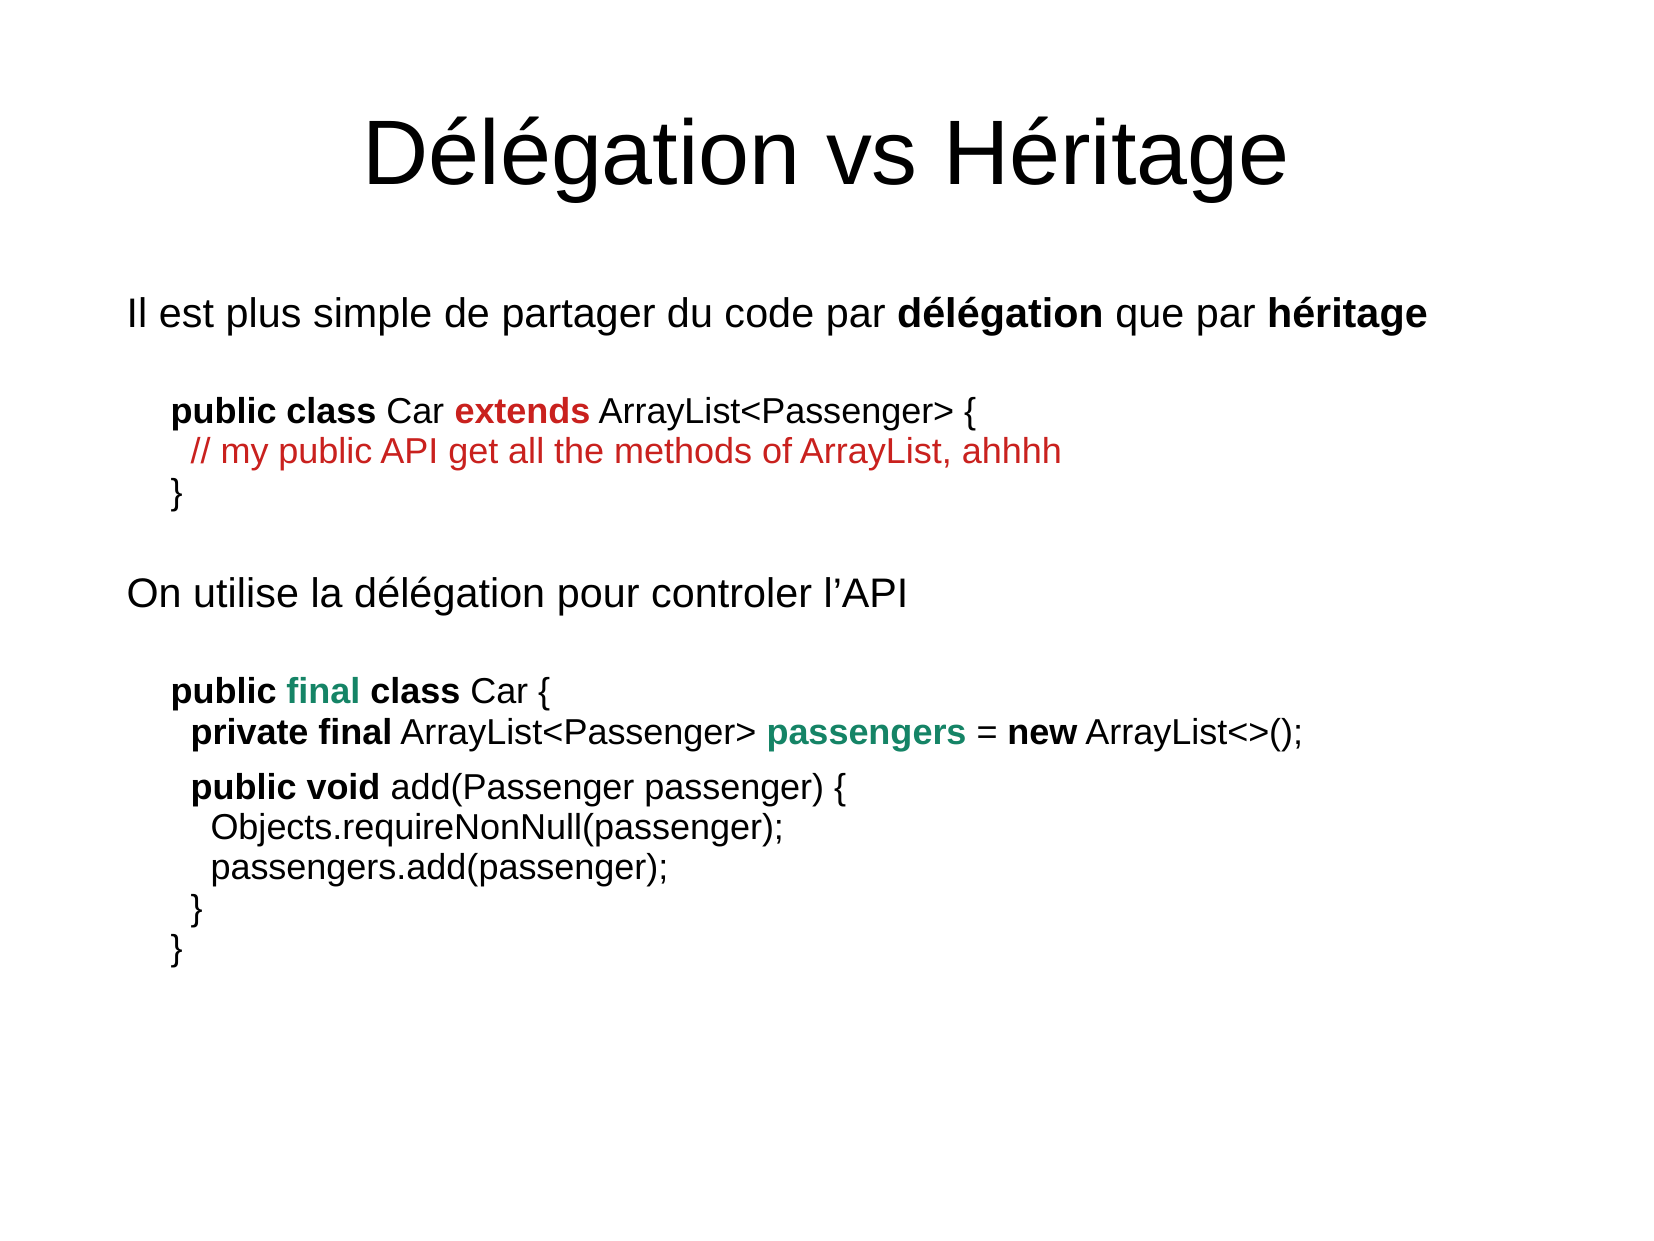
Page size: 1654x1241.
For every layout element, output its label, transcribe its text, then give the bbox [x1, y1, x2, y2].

list Il est plus simple de partager du code par délégation que par héritage public class Car extends ArrayList<Passenger> { // my public API get all the methods of ArrayList, ahhhh } On utilise la délégation pour controler l’API public final class Car { private final ArrayList<Passenger> passengers = new ArrayList<>(); public void add(Passenger passenger) { Objects.requireNonNull(passenger); passengers.add(passenger); } } [82, 290, 1571, 1010]
title Délégation vs Héritage [82, 49, 1571, 257]
